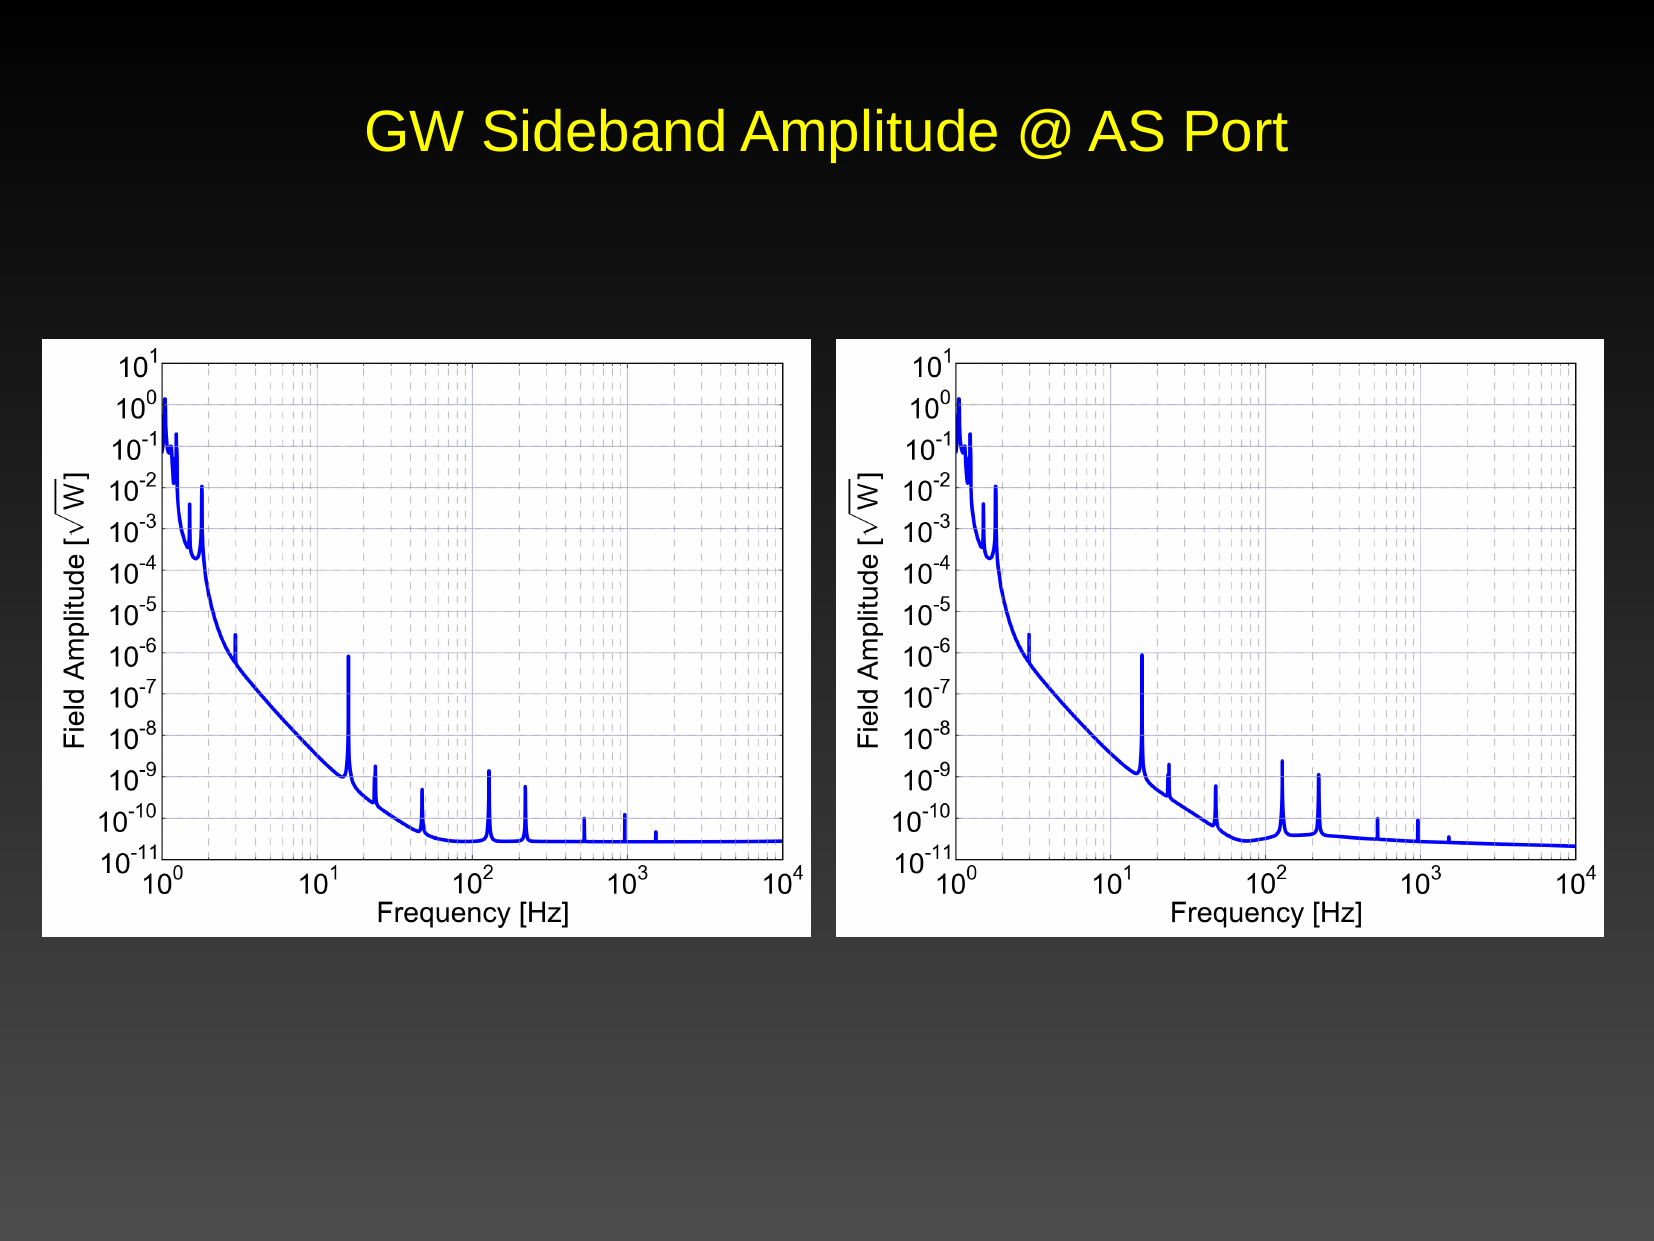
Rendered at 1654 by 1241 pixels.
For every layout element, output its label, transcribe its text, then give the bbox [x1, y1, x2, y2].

picture [42, 339, 811, 937]
picture [836, 339, 1604, 937]
text_box GW Sideband Amplitude @ AS Port [349, 91, 1304, 171]
